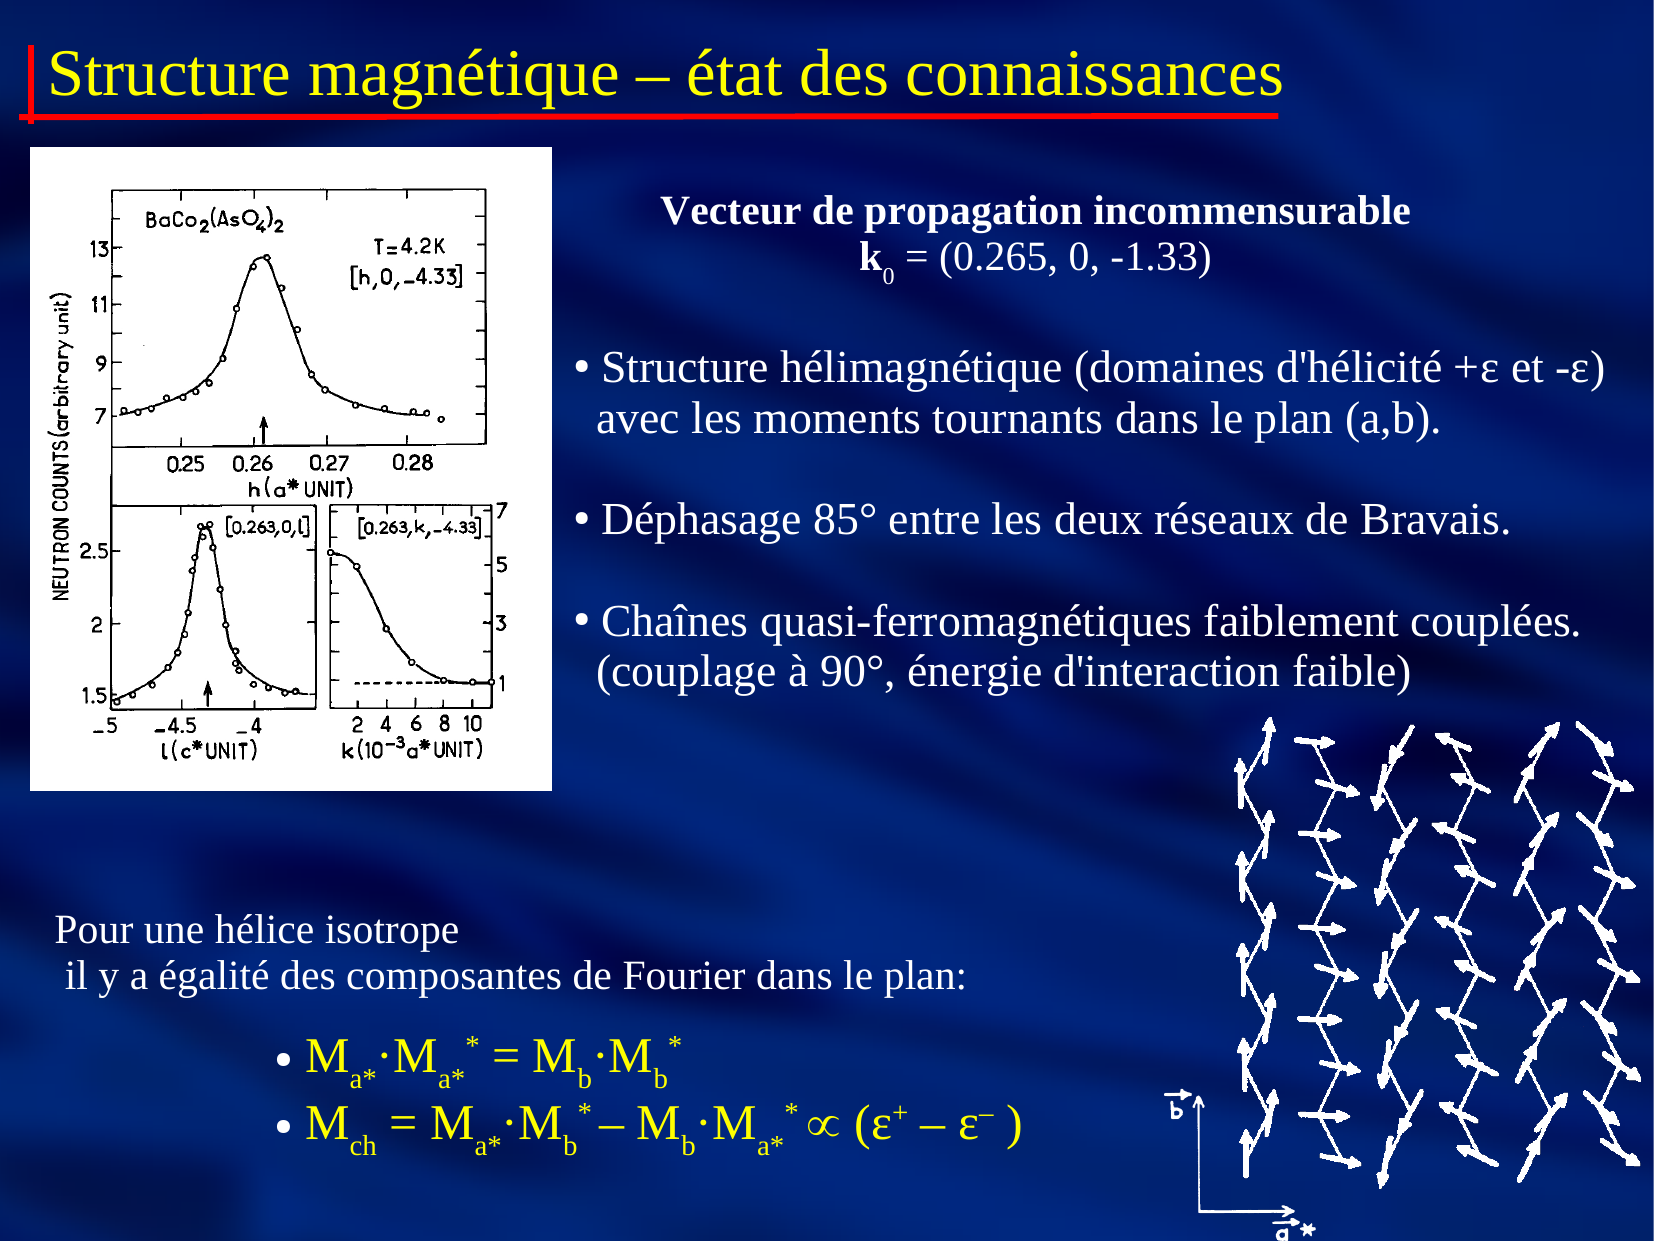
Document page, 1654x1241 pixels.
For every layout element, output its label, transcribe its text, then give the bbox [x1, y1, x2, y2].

text_box Structure magnétique – état des connaissances [47, 35, 1287, 110]
text_box Ma*·Ma** = Mb·Mb* Mch = Ma*·Mb* – Mb·Ma**  (ε+ – ε– ) [274, 1027, 1015, 1168]
text_box Structure hélimagnétique (domaines d'hélicité +ε et -ε) avec les moments tournants dans le plan (a,b). Déphasage 85° entre les deux réseaux de Bravais. Chaînes quasi-ferromagnétiques faiblement couplées. (couplage à 90°, énergie d'interaction faible) [573, 341, 1635, 697]
text_box Vecteur de propagation incommensurable k0 = (0.265, 0, -1.33) [660, 187, 1412, 290]
picture [0, 0, 1654, 1241]
text_box Pour une hélice isotrope il y a égalité des composantes de Fourier dans le plan: [54, 905, 1208, 999]
